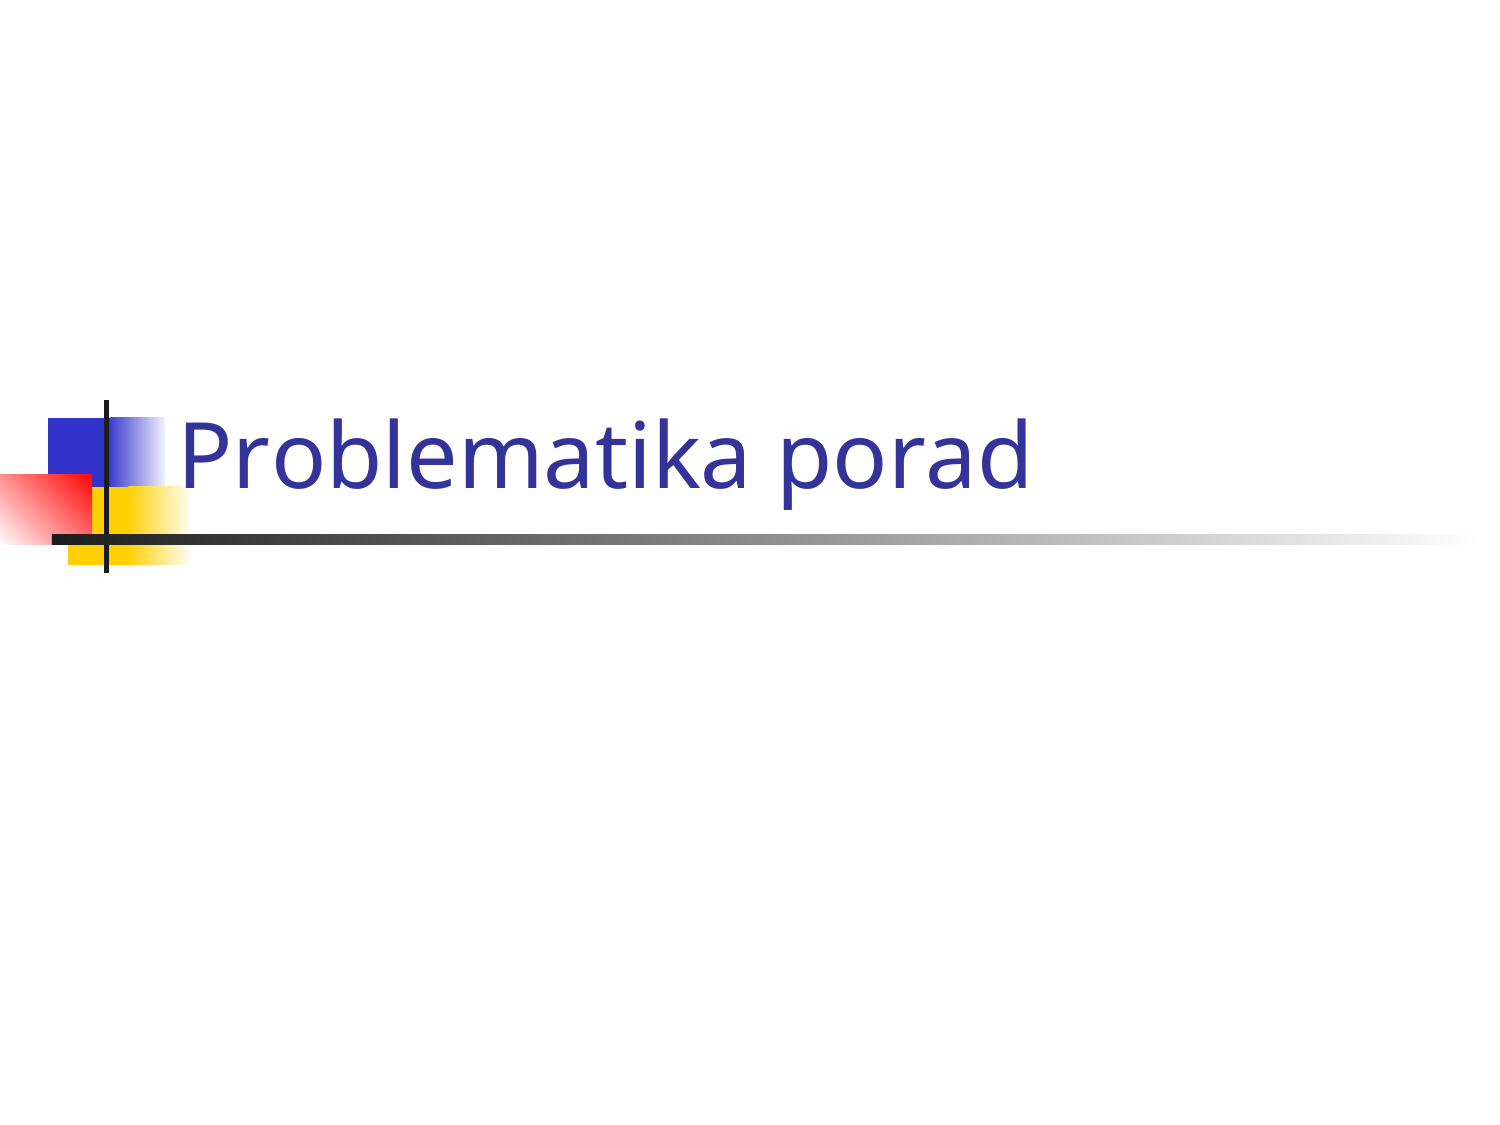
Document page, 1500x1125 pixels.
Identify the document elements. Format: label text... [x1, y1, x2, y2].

title Problematika porad [162, 275, 1438, 515]
